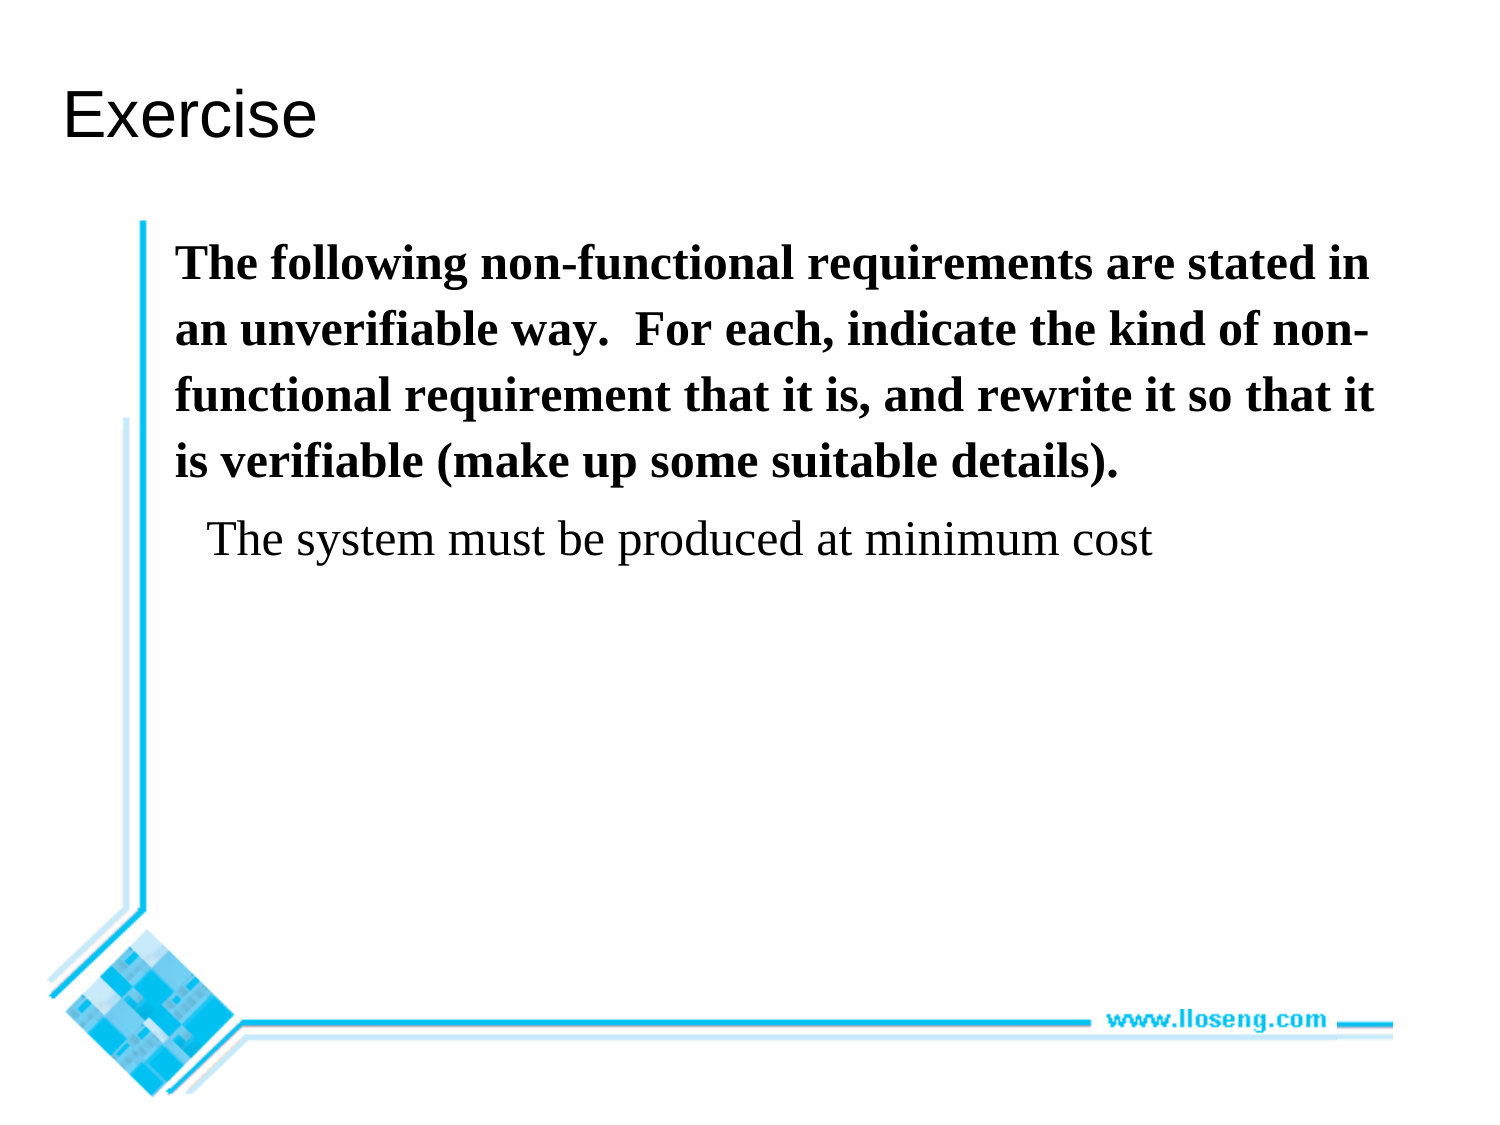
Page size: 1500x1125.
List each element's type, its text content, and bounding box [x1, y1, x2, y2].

title Exercise [62, 37, 1413, 188]
picture [35, 209, 1393, 1099]
list The following non-functional requirements are stated in an unverifiable way. For each, indicate the kind of non-functional requirement that it is, and rewrite it so that it is verifiable (make up some suitable details). The system must be produced at minimum cost [174, 224, 1413, 1013]
